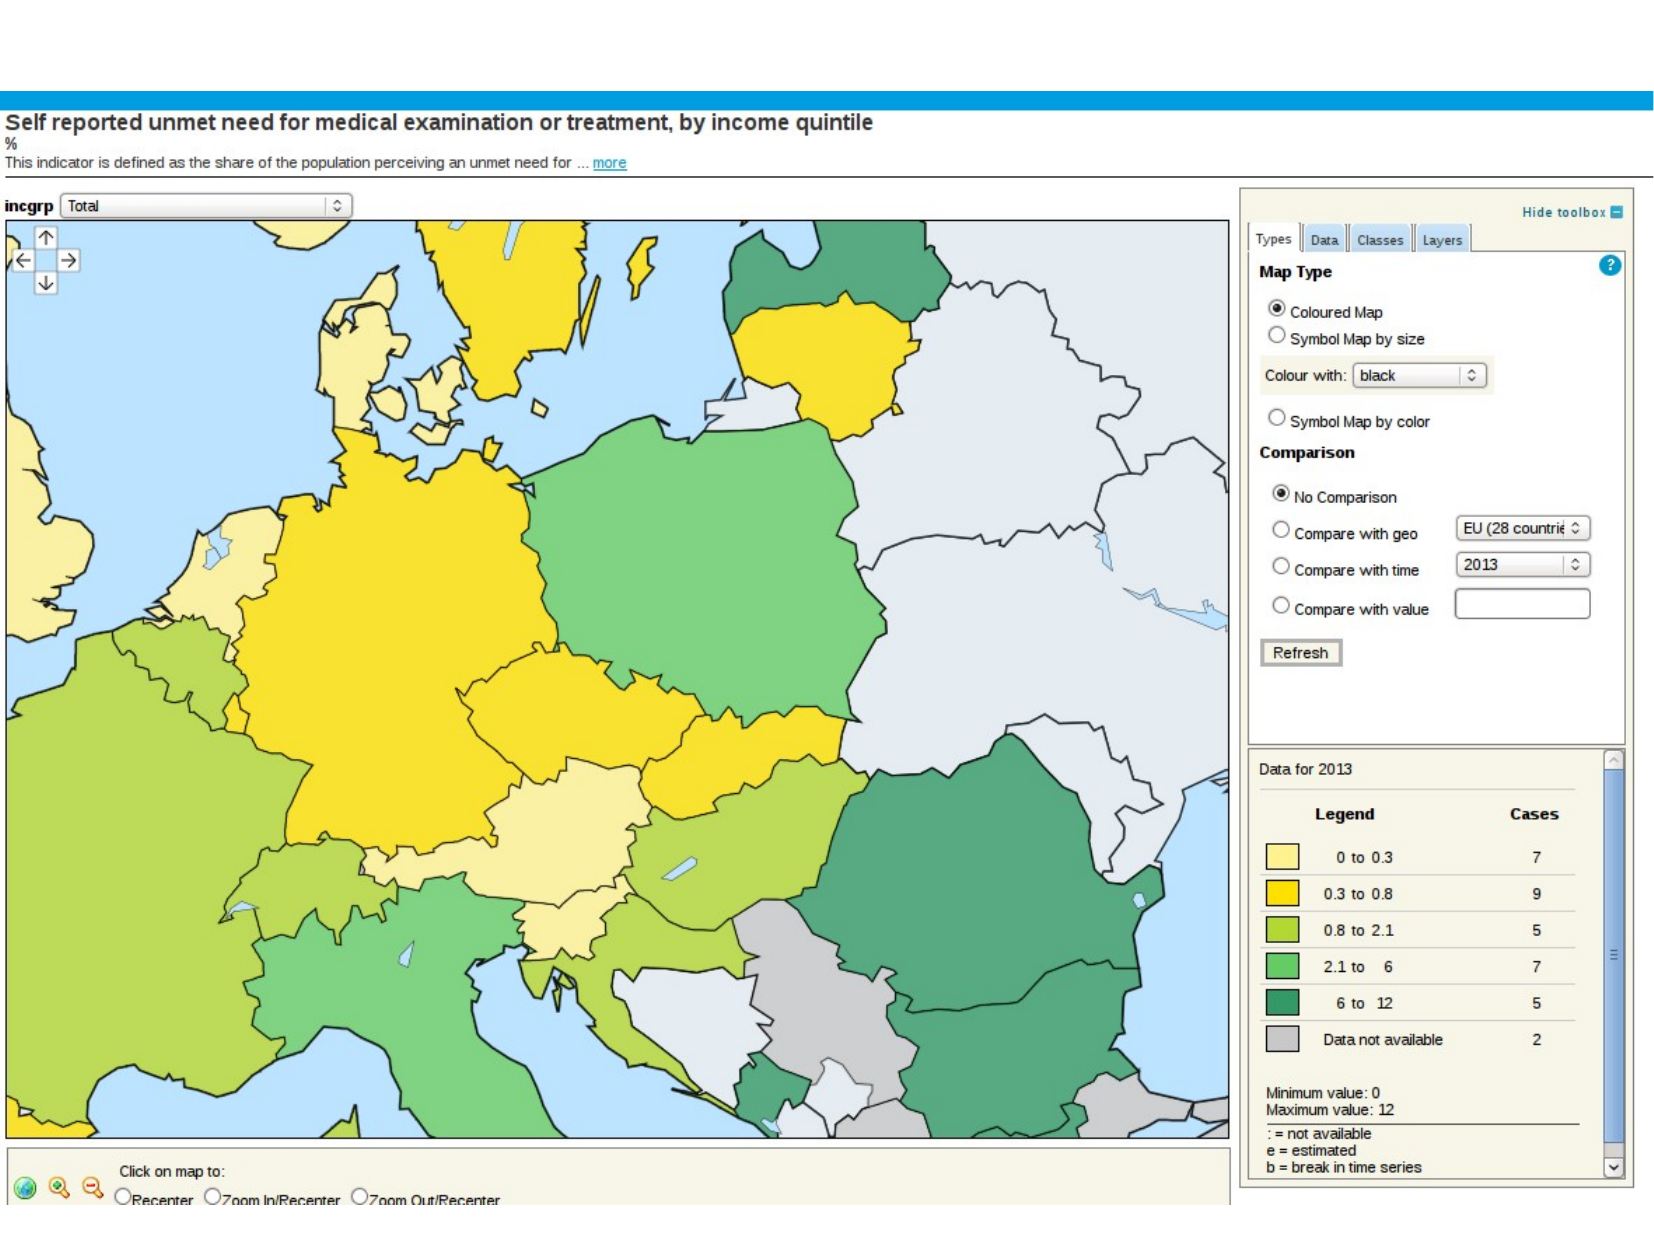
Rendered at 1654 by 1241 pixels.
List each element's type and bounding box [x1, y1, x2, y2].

picture [0, 110, 1654, 1205]
